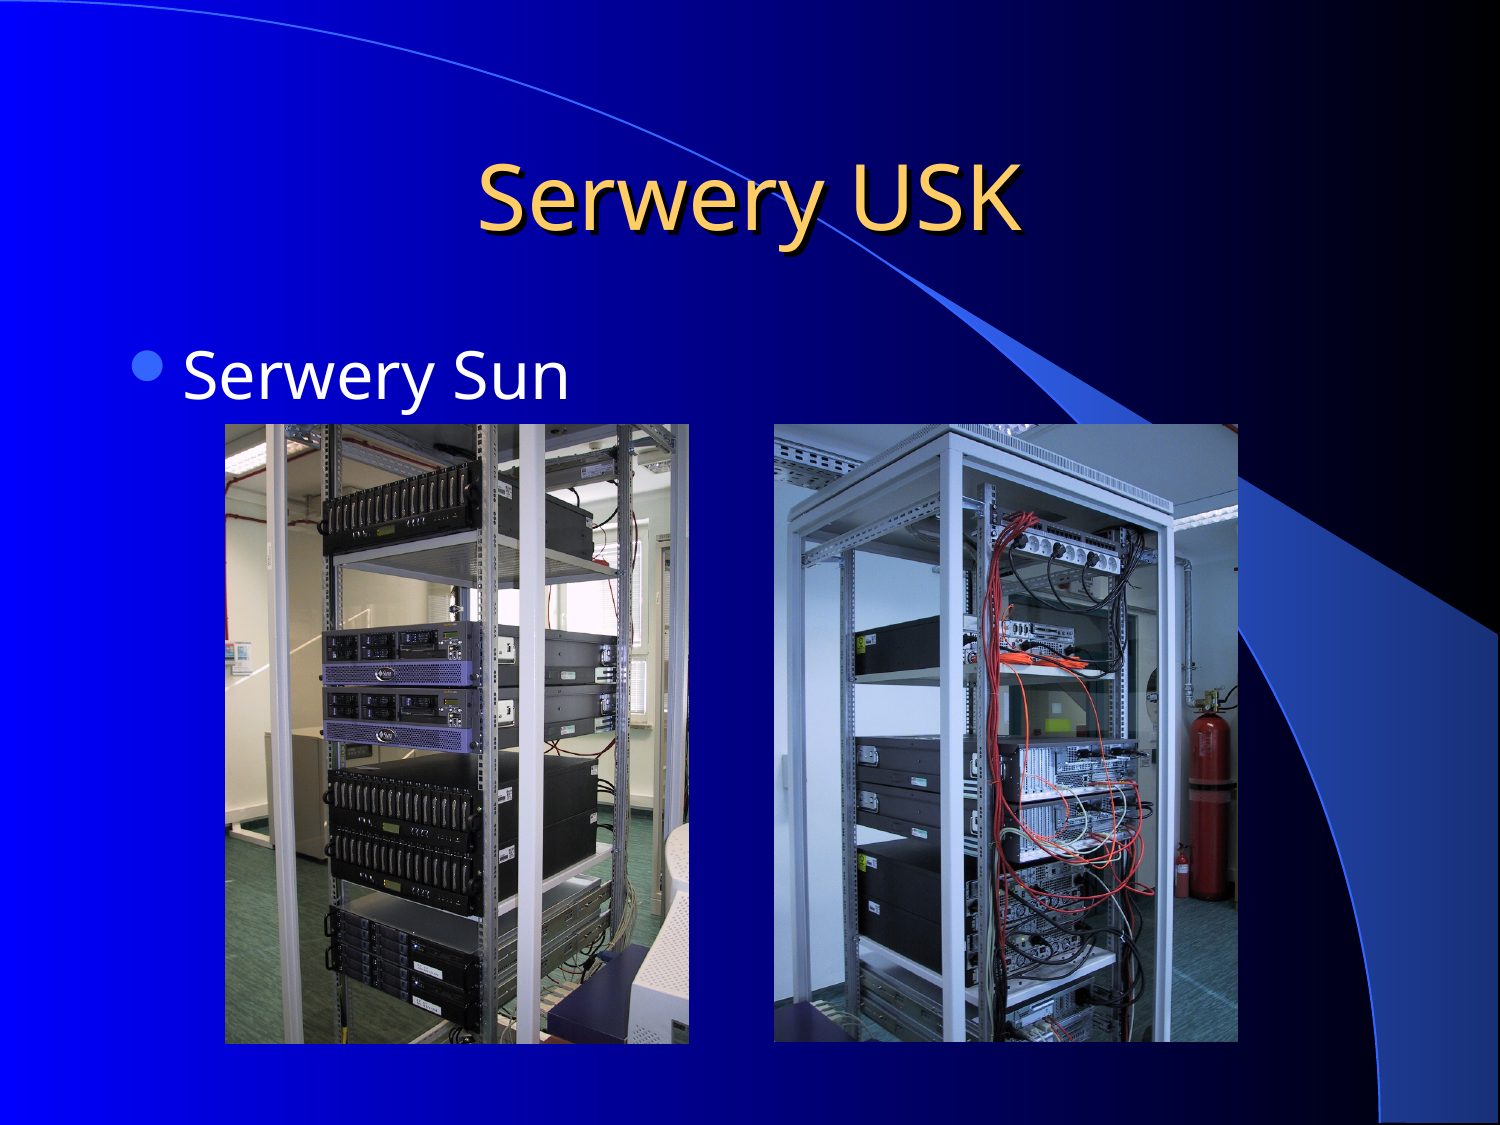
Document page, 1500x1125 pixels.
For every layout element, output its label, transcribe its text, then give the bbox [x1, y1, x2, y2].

picture [225, 424, 689, 1044]
title Serwery USK [112, 99, 1388, 288]
picture [774, 424, 1238, 1042]
list Serwery Sun [112, 324, 1388, 1000]
